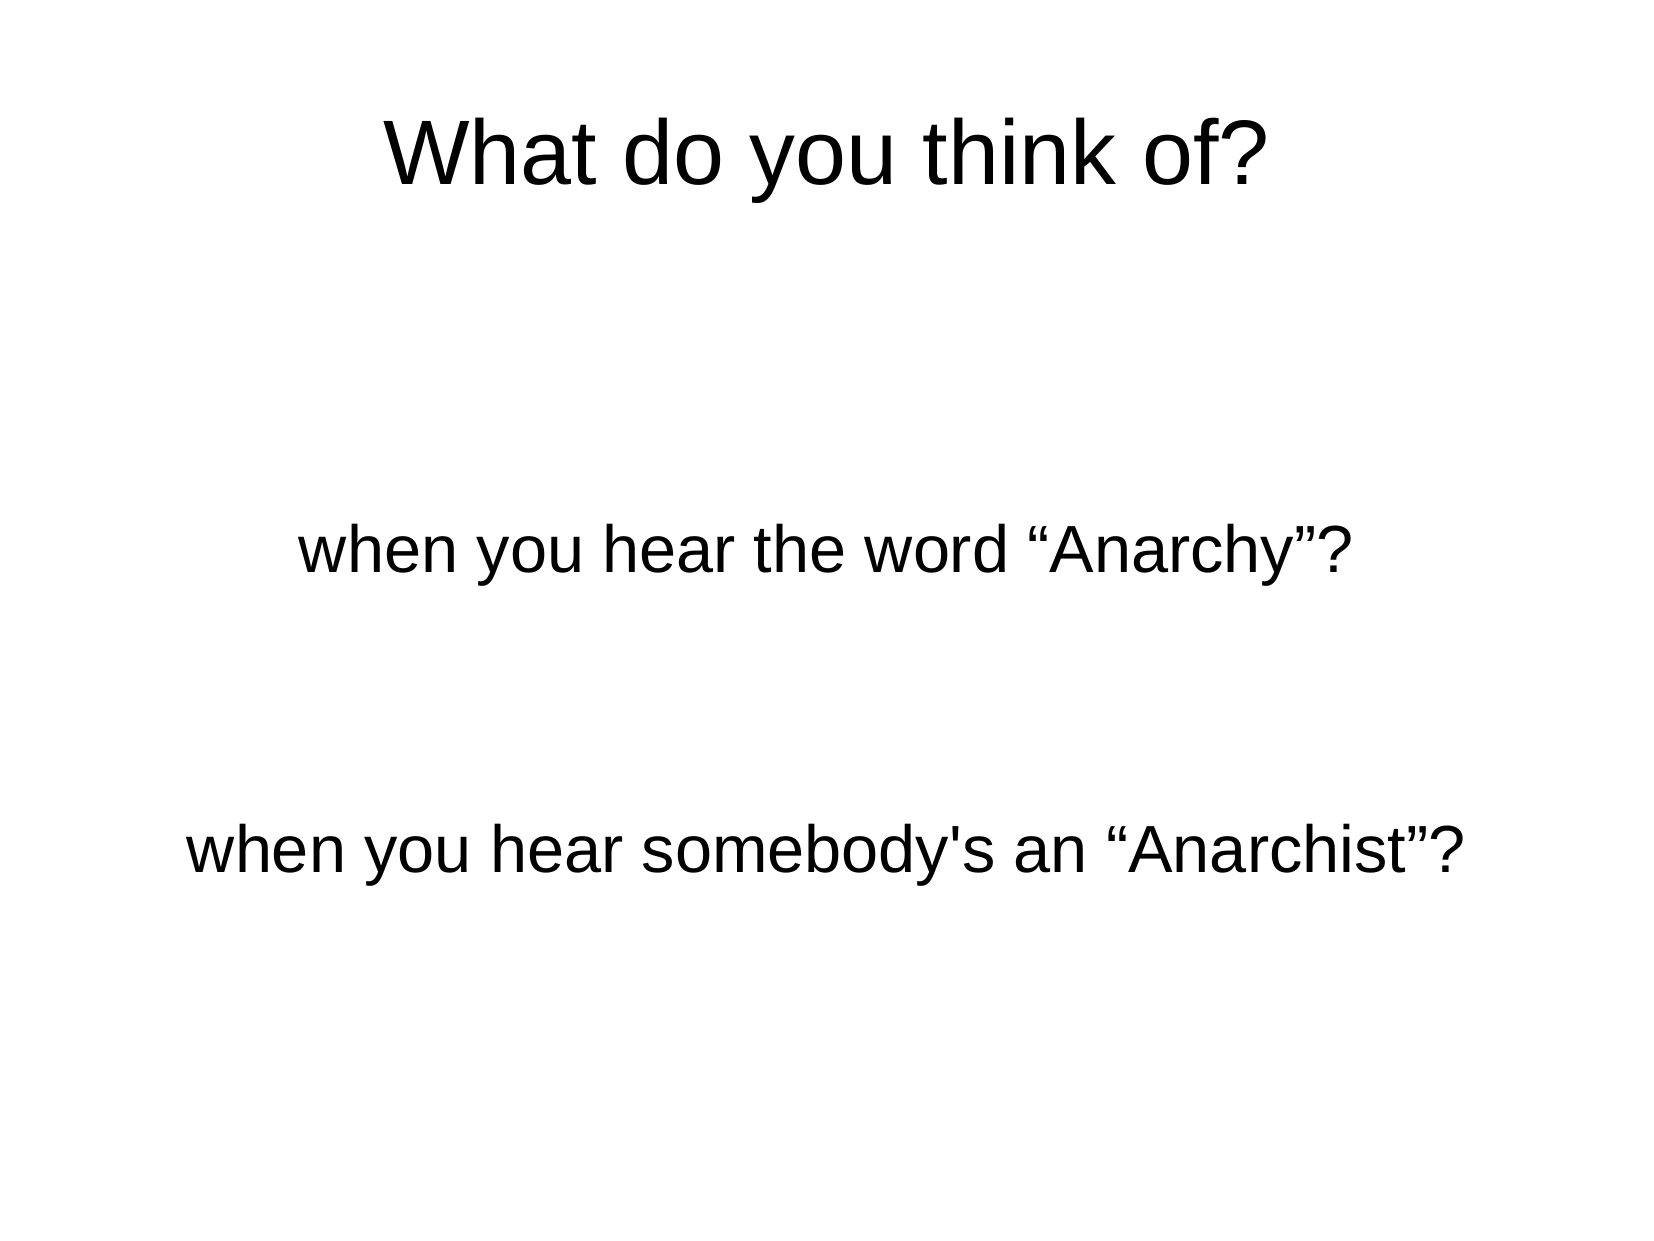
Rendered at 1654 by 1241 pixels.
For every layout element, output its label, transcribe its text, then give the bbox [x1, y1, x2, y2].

subtitle when you hear the word “Anarchy”? when you hear somebody's an “Anarchist”? [82, 290, 1571, 1109]
title What do you think of? [82, 50, 1571, 256]
